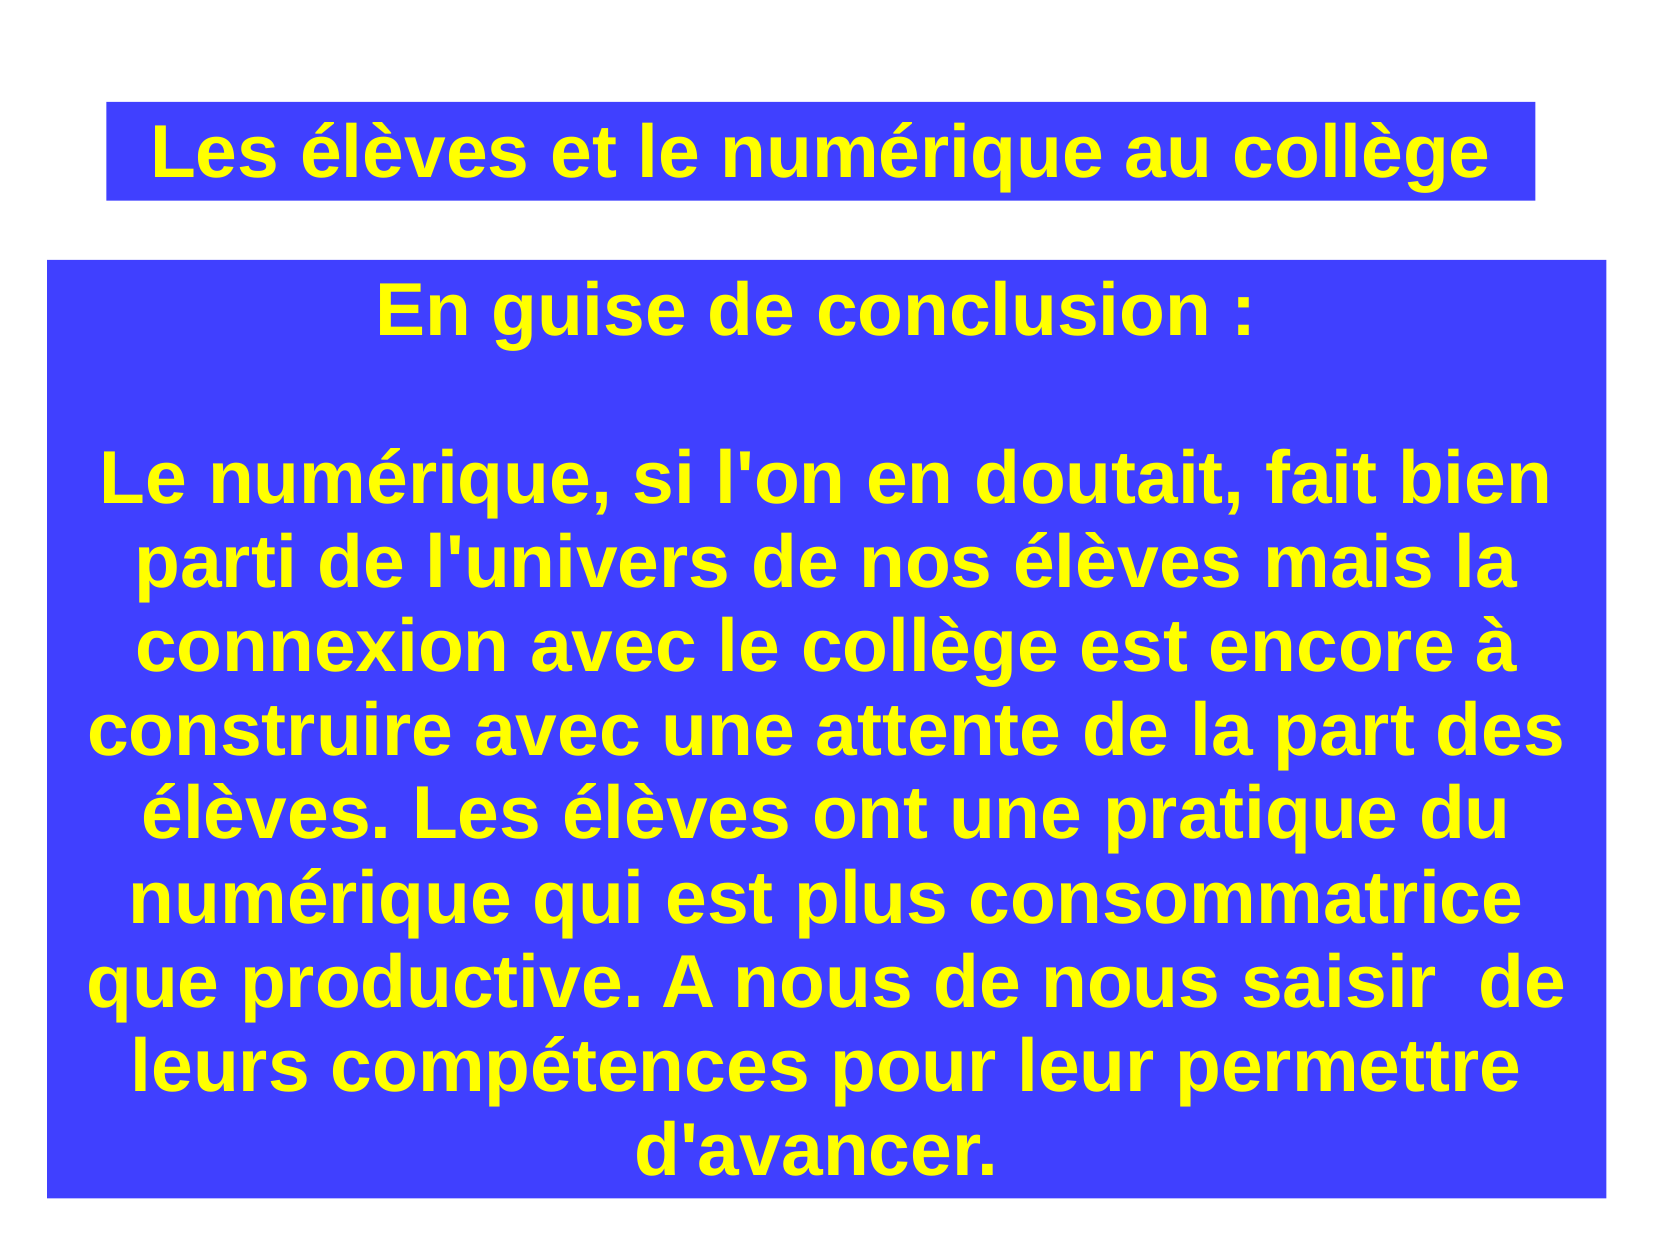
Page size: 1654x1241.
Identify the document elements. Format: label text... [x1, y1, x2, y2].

text_box En guise de conclusion : Le numérique, si l'on en doutait, fait bien parti de l'univers de nos élèves mais la connexion avec le collège est encore à construire avec une attente de la part des élèves. Les élèves ont une pratique du numérique qui est plus consommatrice que productive. A nous de nous saisir de leurs compétences pour leur permettre d'avancer. [47, 259, 1607, 1199]
text_box Les élèves et le numérique au collège [106, 101, 1536, 201]
